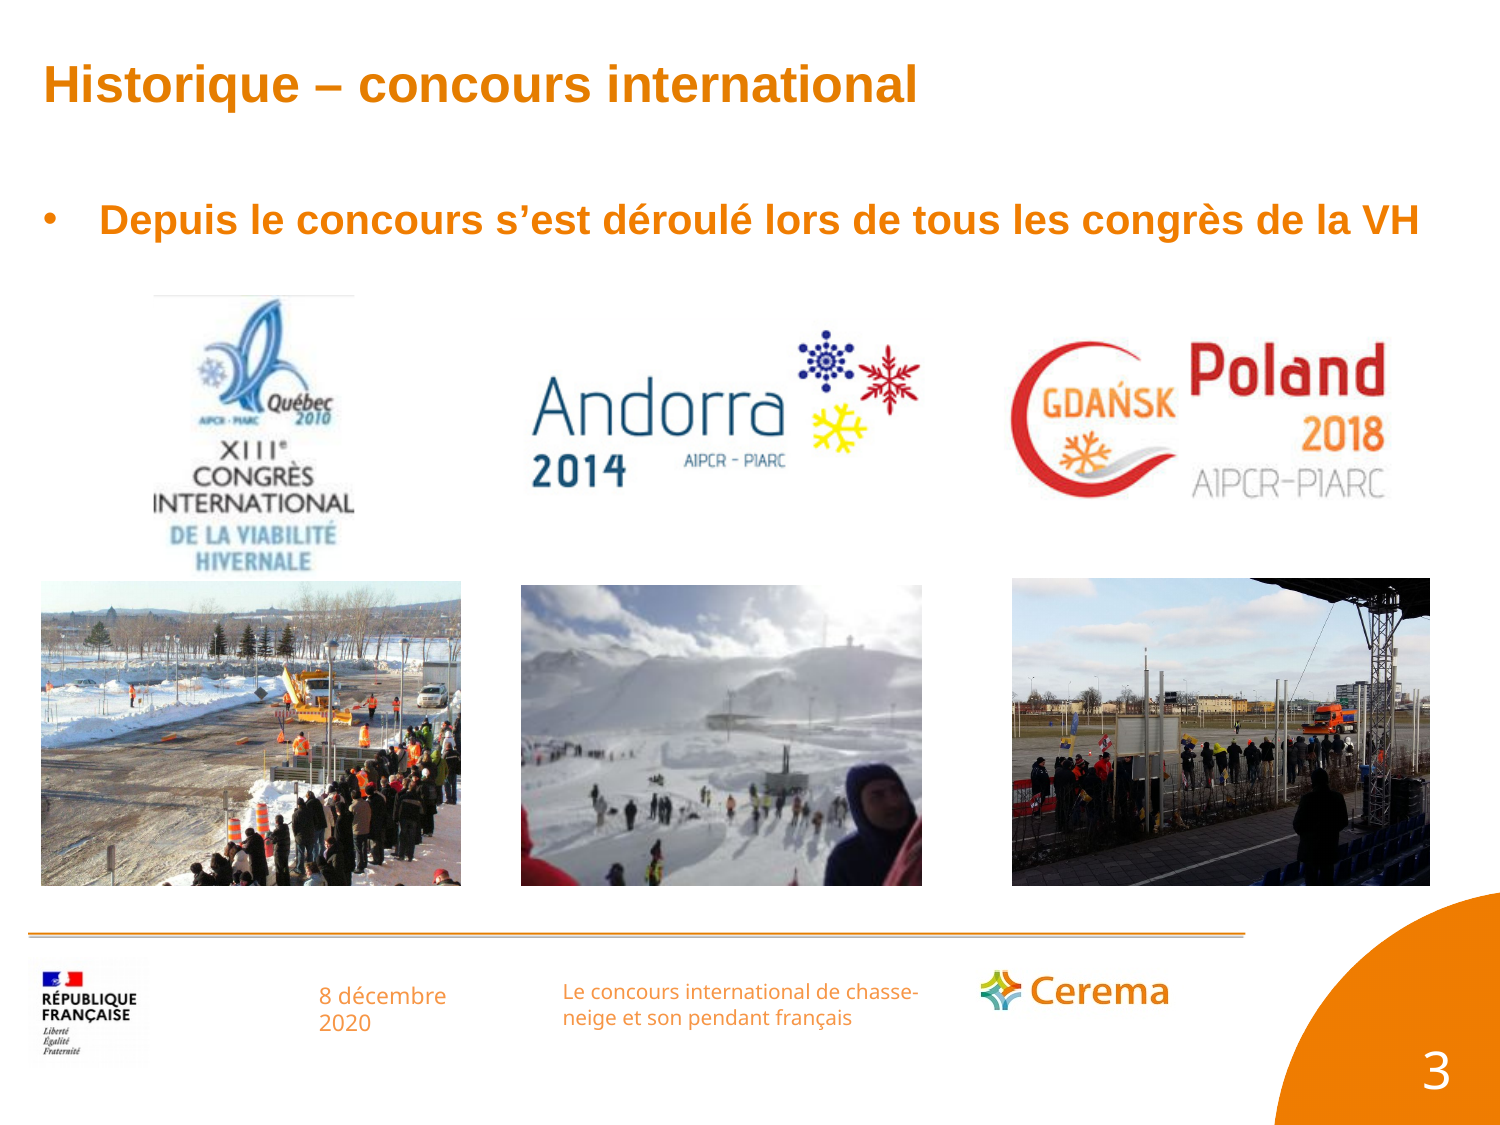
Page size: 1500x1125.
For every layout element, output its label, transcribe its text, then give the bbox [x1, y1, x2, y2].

picture [153, 295, 355, 579]
slide_number <numéro> [1407, 1029, 1456, 1116]
picture [1003, 318, 1396, 520]
picture [41, 581, 461, 886]
picture [510, 318, 934, 497]
picture [1272, 891, 1500, 1125]
picture [960, 954, 1186, 1029]
text_box Le concours international de chasse-neige et son pendant français [555, 971, 957, 1037]
text_box 8 décembre 2020 [311, 974, 497, 1044]
picture [521, 585, 922, 886]
text_box Depuis le concours s’est déroulé lors de tous les congrès de la VH [35, 185, 1477, 355]
title Historique – concours international [28, 6, 1470, 158]
picture [28, 957, 150, 1068]
picture [1012, 578, 1430, 886]
